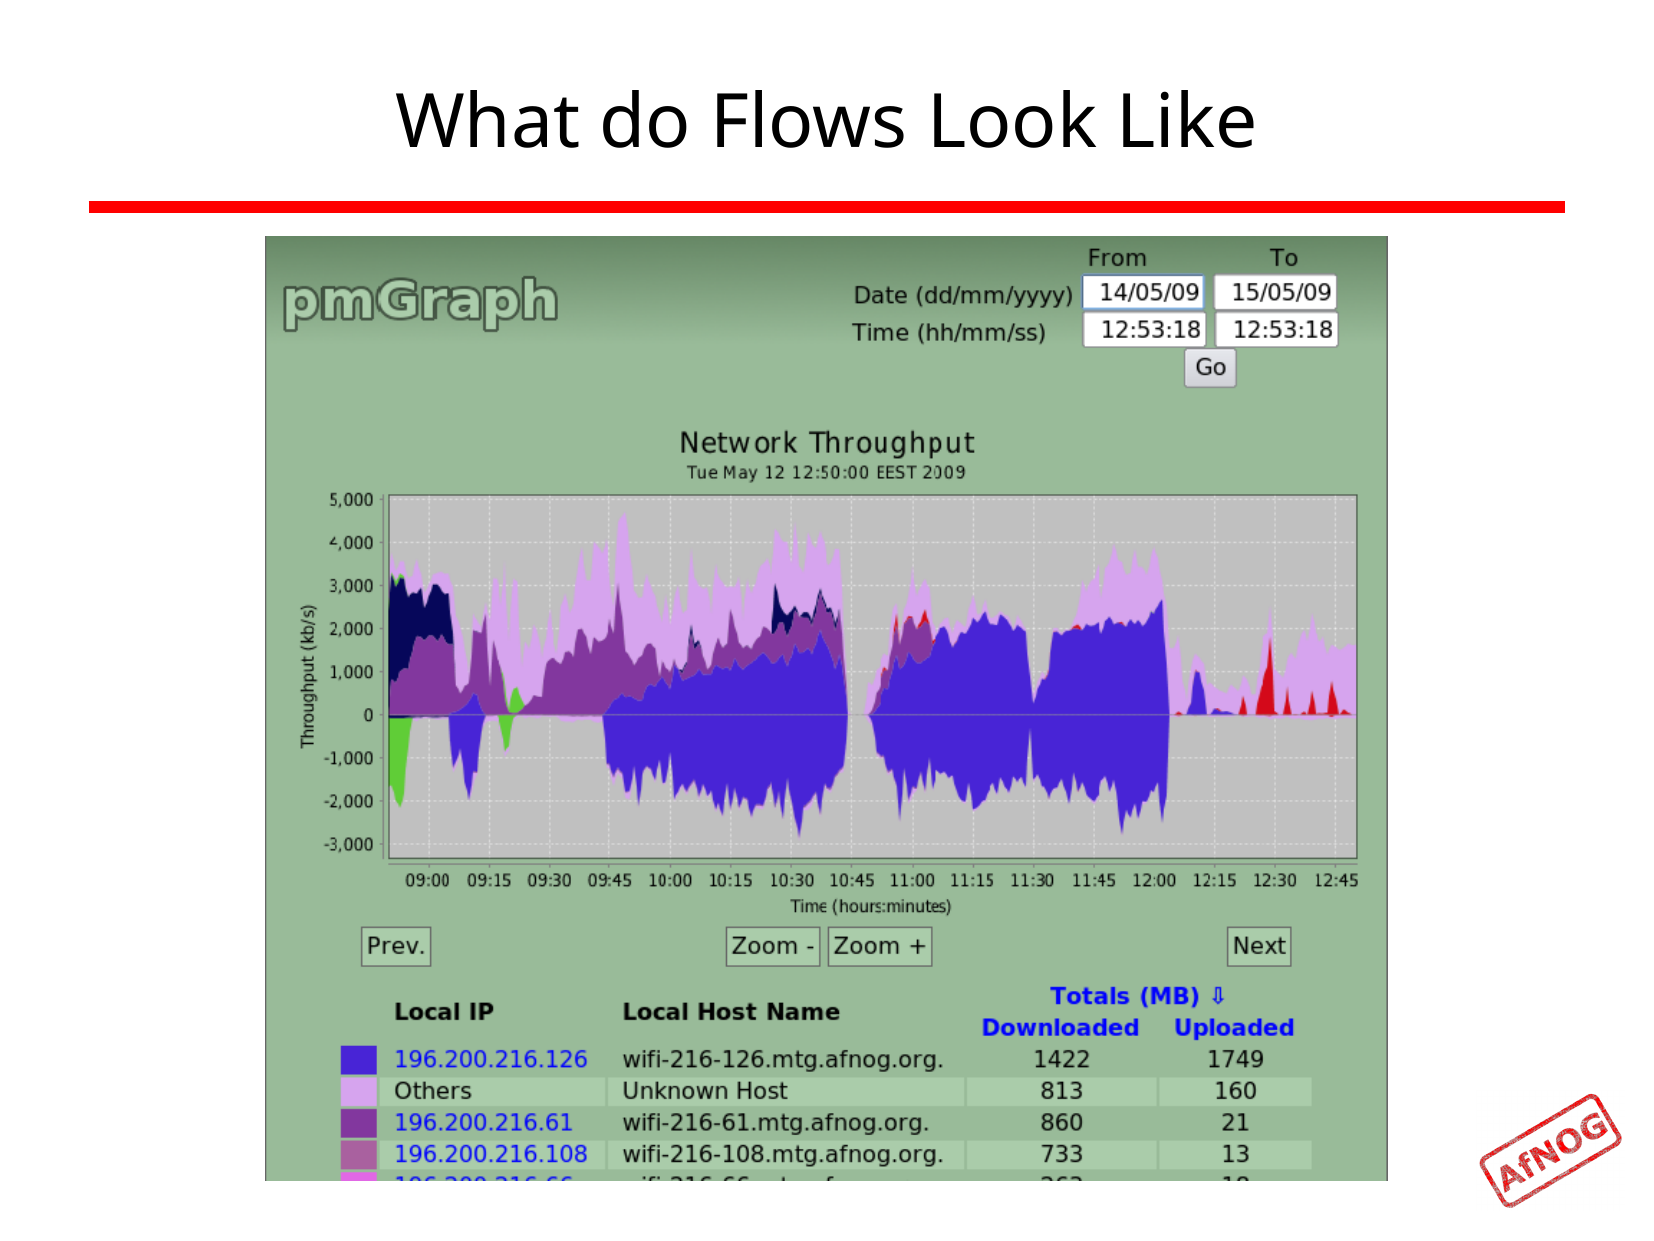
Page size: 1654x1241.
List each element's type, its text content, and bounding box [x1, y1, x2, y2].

picture [1476, 1090, 1625, 1211]
picture [265, 236, 1388, 1181]
title What do Flows Look Like [82, 29, 1571, 207]
